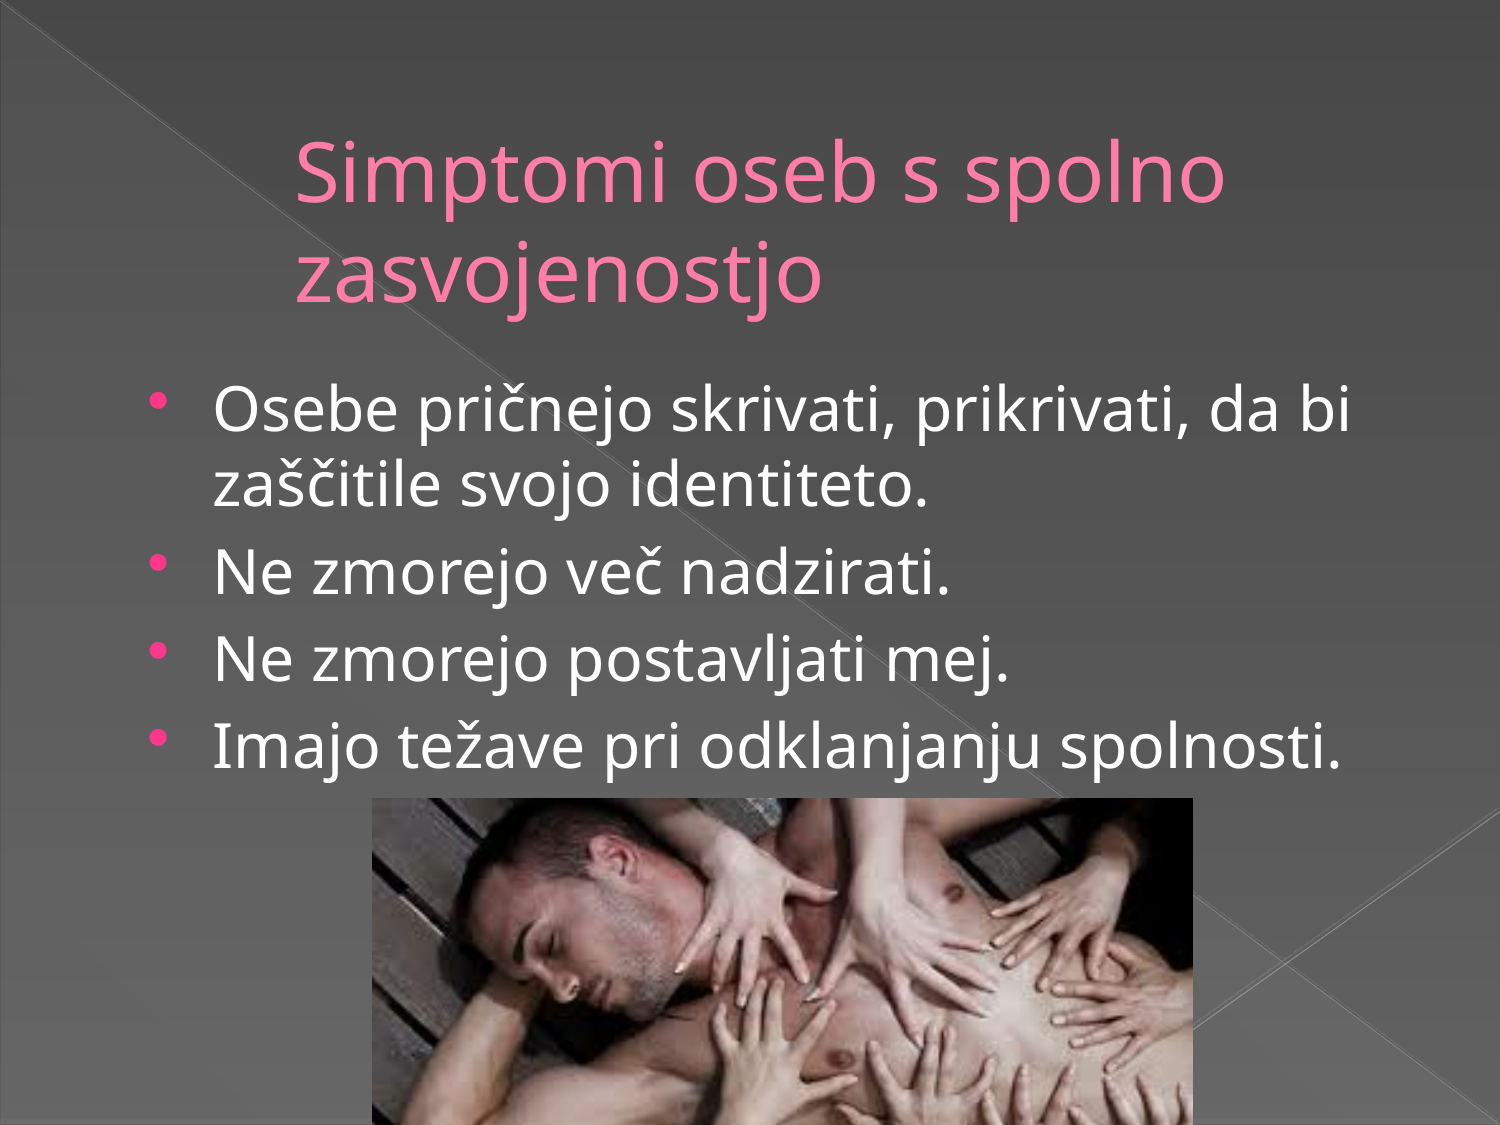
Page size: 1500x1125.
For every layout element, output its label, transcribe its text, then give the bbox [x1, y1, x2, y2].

picture [372, 973, 1193, 1125]
list Osebe pričnejo skrivati, prikrivati, da bi zaščitile svojo identiteto. Ne zmorejo več nadzirati. Ne zmorejo postavljati mej. Imajo težave pri odklanjanju spolnosti. [123, 361, 1386, 973]
title Simptomi oseb s spolno zasvojenostjo [200, 125, 1500, 313]
